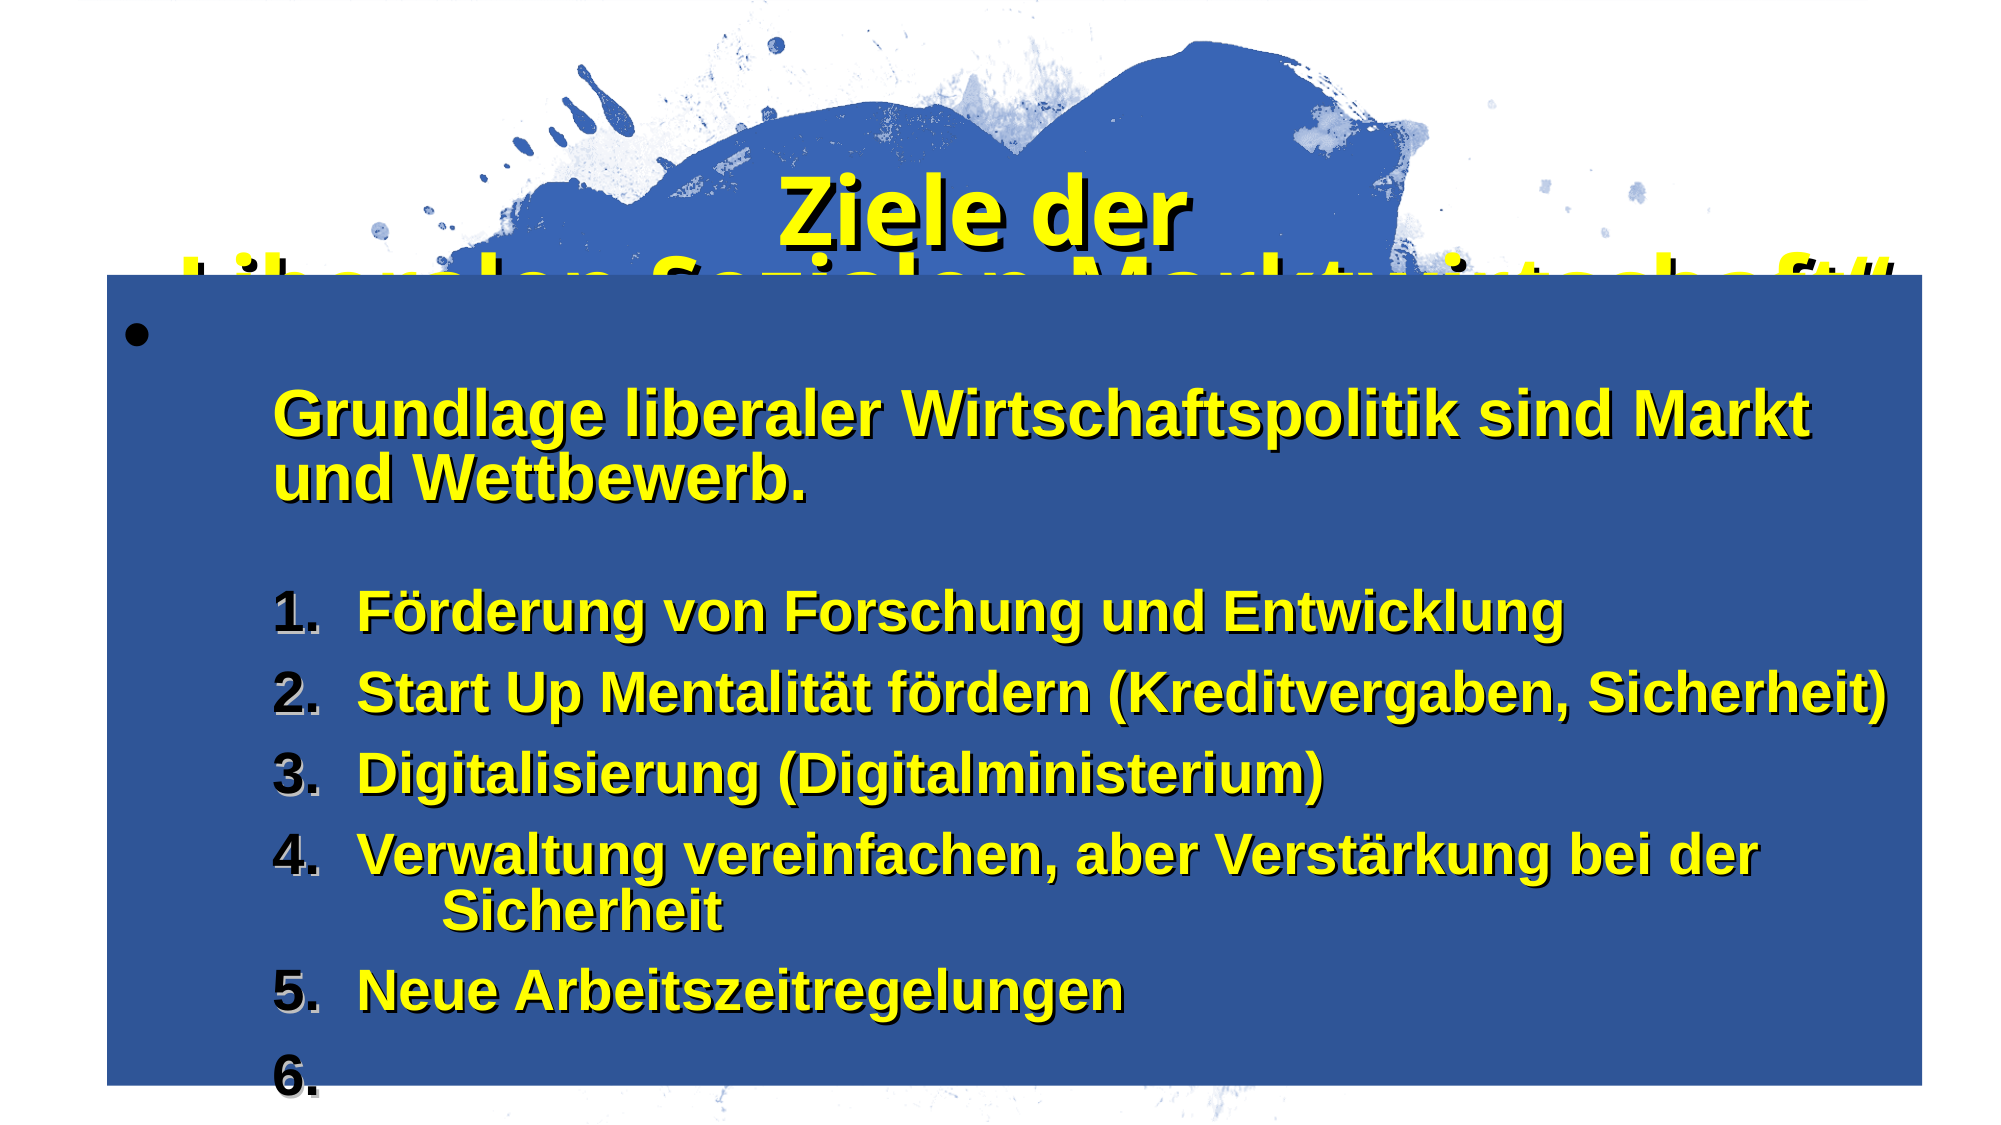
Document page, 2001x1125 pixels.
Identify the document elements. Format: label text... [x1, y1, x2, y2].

text_box Grundlage liberaler Wirtschaftspolitik sind Markt und Wettbewerb. Förderung von Forschung und Entwicklung Start Up Mentalität fördern (Kreditvergaben, Sicherheit) Digitalisierung (Digitalministerium) Verwaltung vereinfachen, aber Verstärkung bei der Sicherheit Neue Arbeitszeitregelungen [107, 274, 1923, 1086]
text_box Ziele der „Liberalen Sozialen Marktwirtschaft“ [101, 16, 1917, 350]
picture [0, 0, 2000, 1125]
